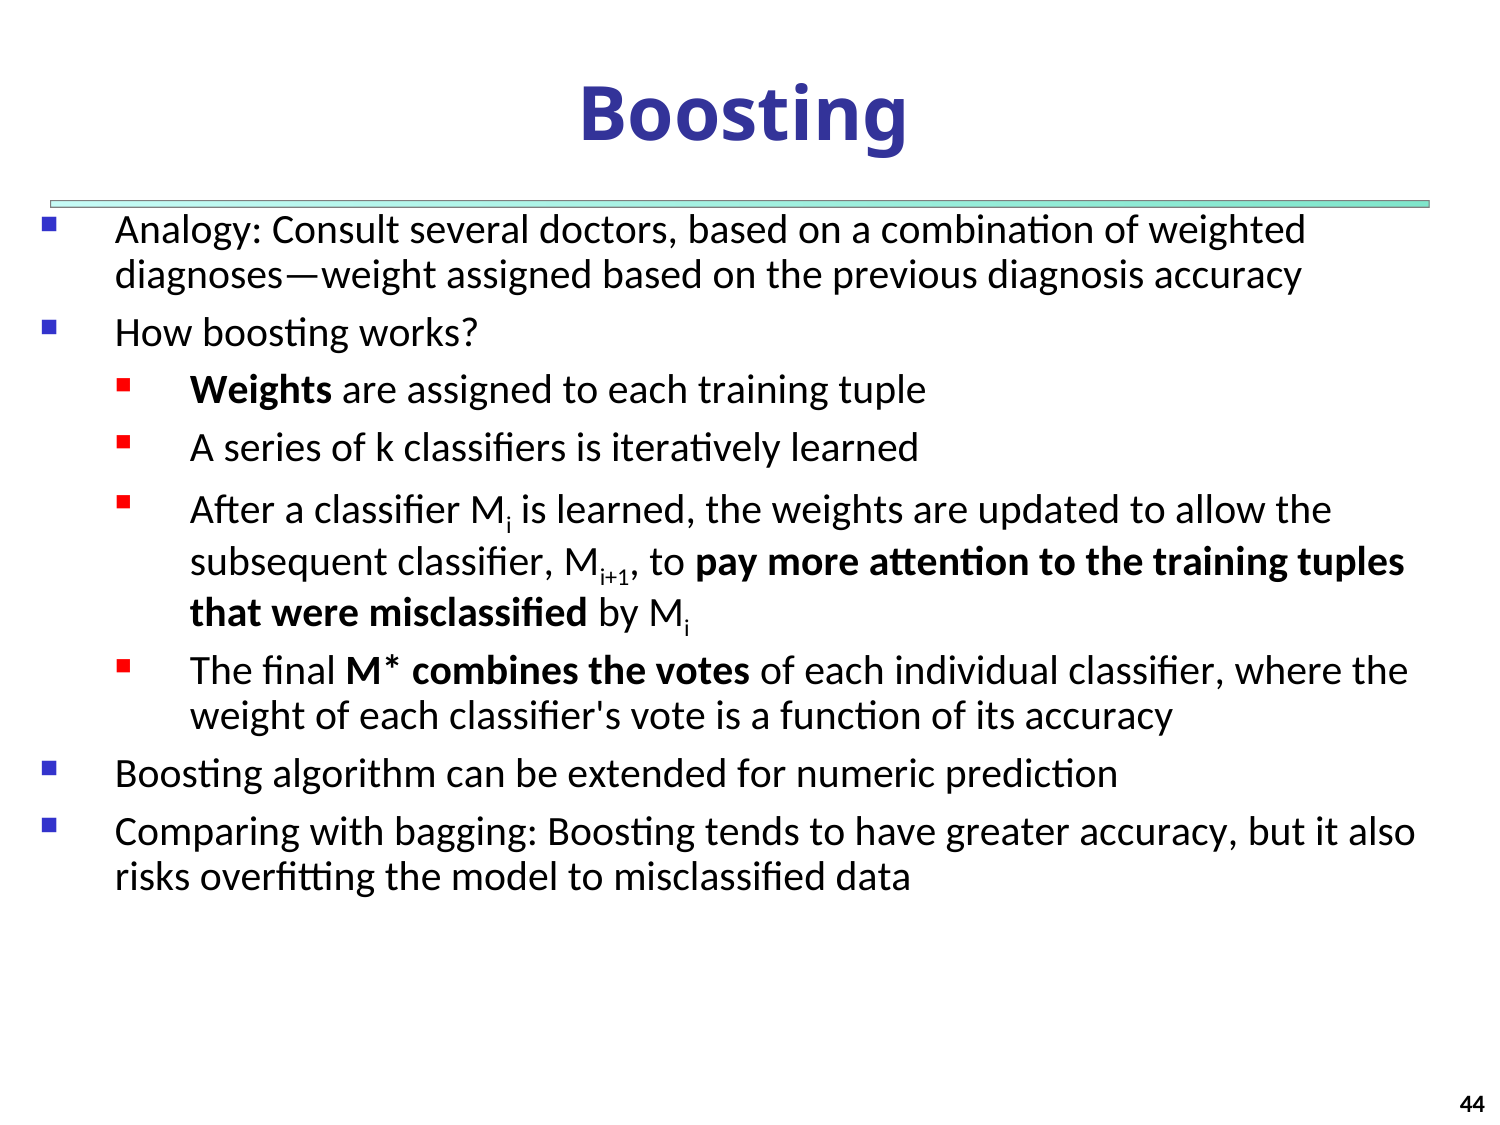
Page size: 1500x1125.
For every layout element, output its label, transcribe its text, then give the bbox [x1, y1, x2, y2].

text_box <number> [1187, 1062, 1500, 1125]
title Boosting [49, 57, 1438, 163]
list Analogy: Consult several doctors, based on a combination of weighted diagnoses—weight assigned based on the previous diagnosis accuracy How boosting works? Weights are assigned to each training tuple A series of k classifiers is iteratively learned After a classifier Mi is learned, the weights are updated to allow the subsequent classifier, Mi+1, to pay more attention to the training tuples that were misclassified by Mi The final M* combines the votes of each individual classifier, where the weight of each classifier's vote is a function of its accuracy Boosting algorithm can be extended for numeric prediction Comparing with bagging: Boosting tends to have greater accuracy, but it also risks overfitting the model to misclassified data [24, 200, 1476, 1101]
